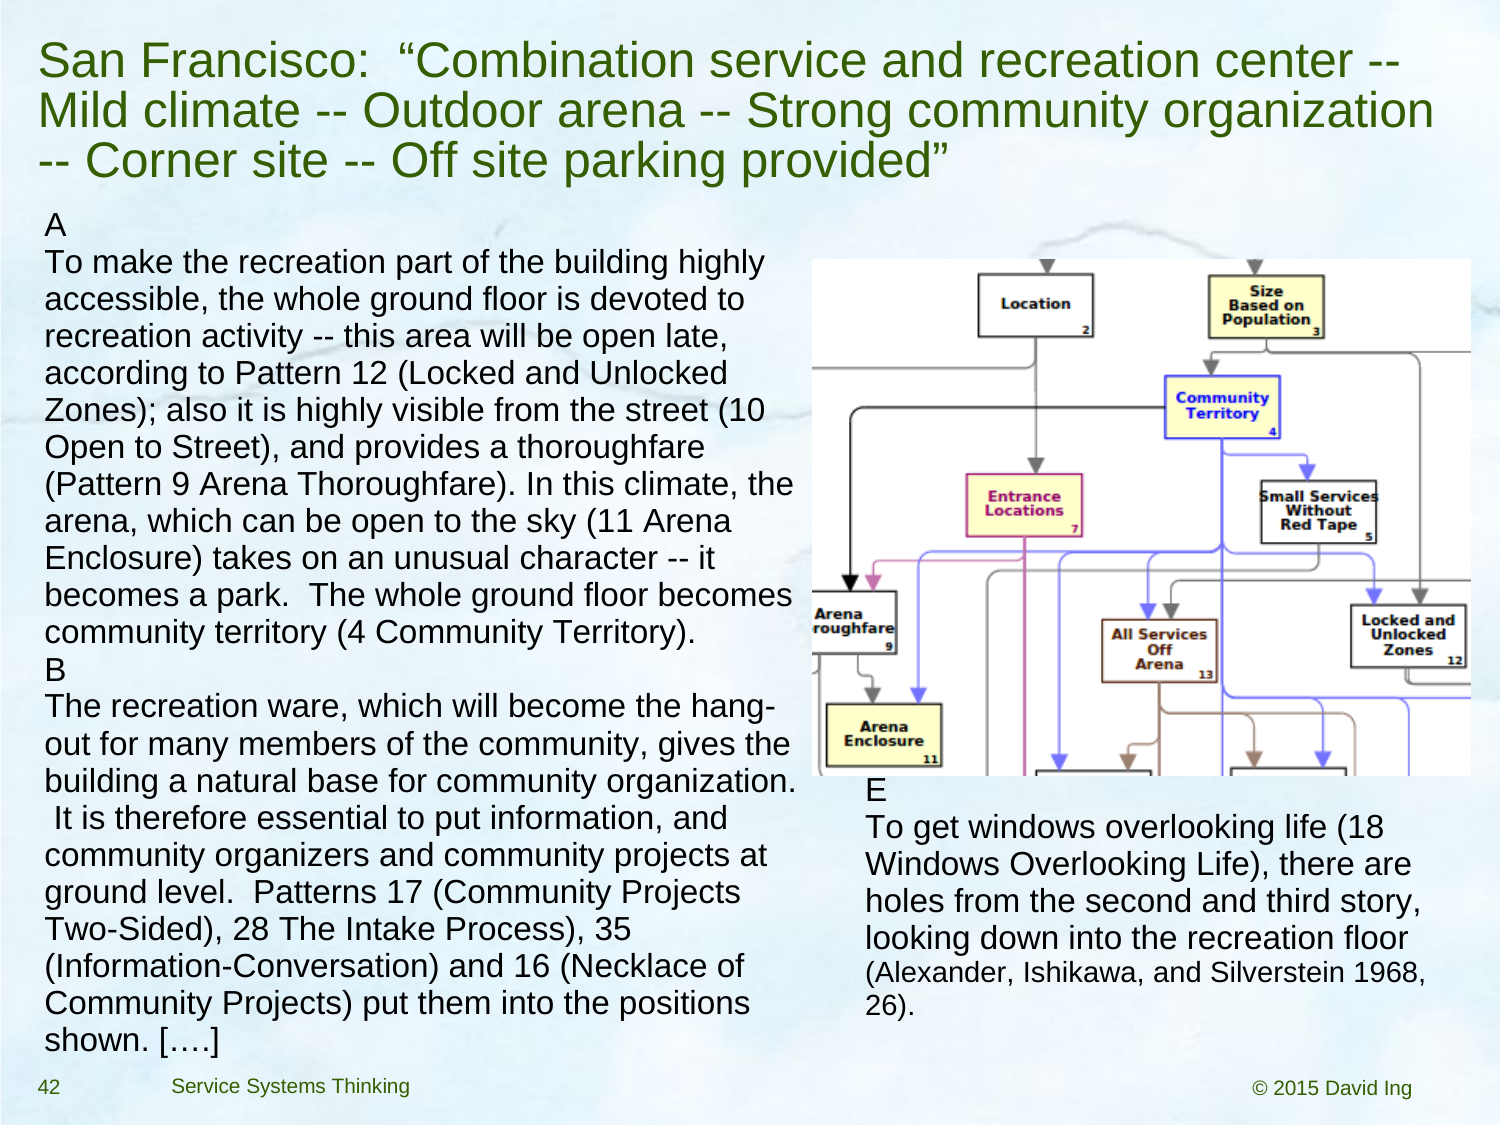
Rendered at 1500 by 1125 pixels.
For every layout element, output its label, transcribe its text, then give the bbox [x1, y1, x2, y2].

title San Francisco: “Combination service and recreation center -- Mild climate -- Outdoor arena -- Strong community organization -- Corner site -- Off site parking provided” [37, 37, 1463, 196]
text_box E To get windows overlooking life (18 Windows Overlooking Life), there are holes from the second and third story, looking down into the recreation floor (Alexander, Ishikawa, and Silverstein 1968, 26). [850, 763, 1465, 1063]
picture [0, 0, 1500, 1125]
text_box A To make the recreation part of the building highly accessible, the whole ground floor is devoted to recreation activity -- this area will be open late, according to Pattern 12 (Locked and Unlocked Zones); also it is highly visible from the street (10 Open to Street), and provides a thoroughfare (Pattern 9 Arena Thoroughfare). In this climate, the arena, which can be open to the sky (11 Arena Enclosure) takes on an unusual character -- it becomes a park. The whole ground floor becomes community territory (4 Community Territory). B The recreation ware, which will become the hang-out for many members of the community, gives the building a natural base for community organization. It is therefore essential to put information, and community organizers and community projects at ground level. Patterns 17 (Community Projects Two-Sided), 28 The Intake Process), 35 (Information-Conversation) and 16 (Necklace of Community Projects) put them into the positions shown. [….] [29, 199, 821, 1077]
